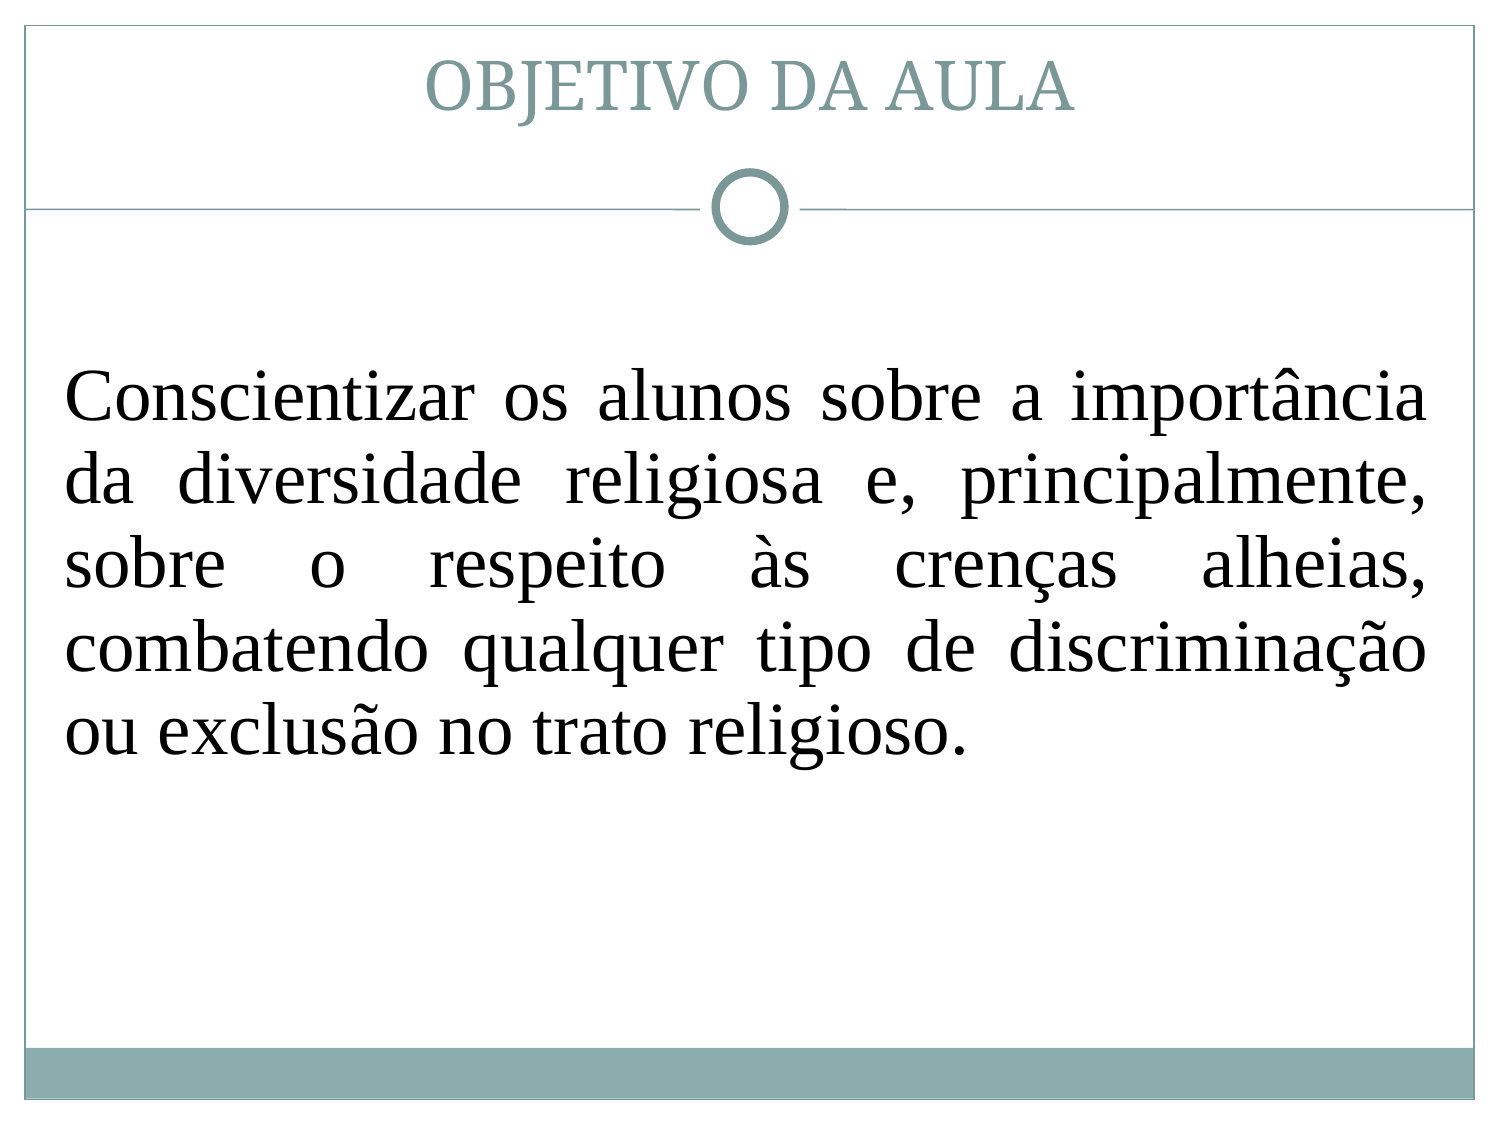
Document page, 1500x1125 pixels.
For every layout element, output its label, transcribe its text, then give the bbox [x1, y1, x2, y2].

text_box OBJETIVO DA AULA [49, 37, 1450, 162]
text_box Conscientizar os alunos sobre a importância da diversidade religiosa e, principalmente, sobre o respeito às crenças alheias, combatendo qualquer tipo de discriminação ou exclusão no trato religioso. [49, 250, 1445, 1001]
